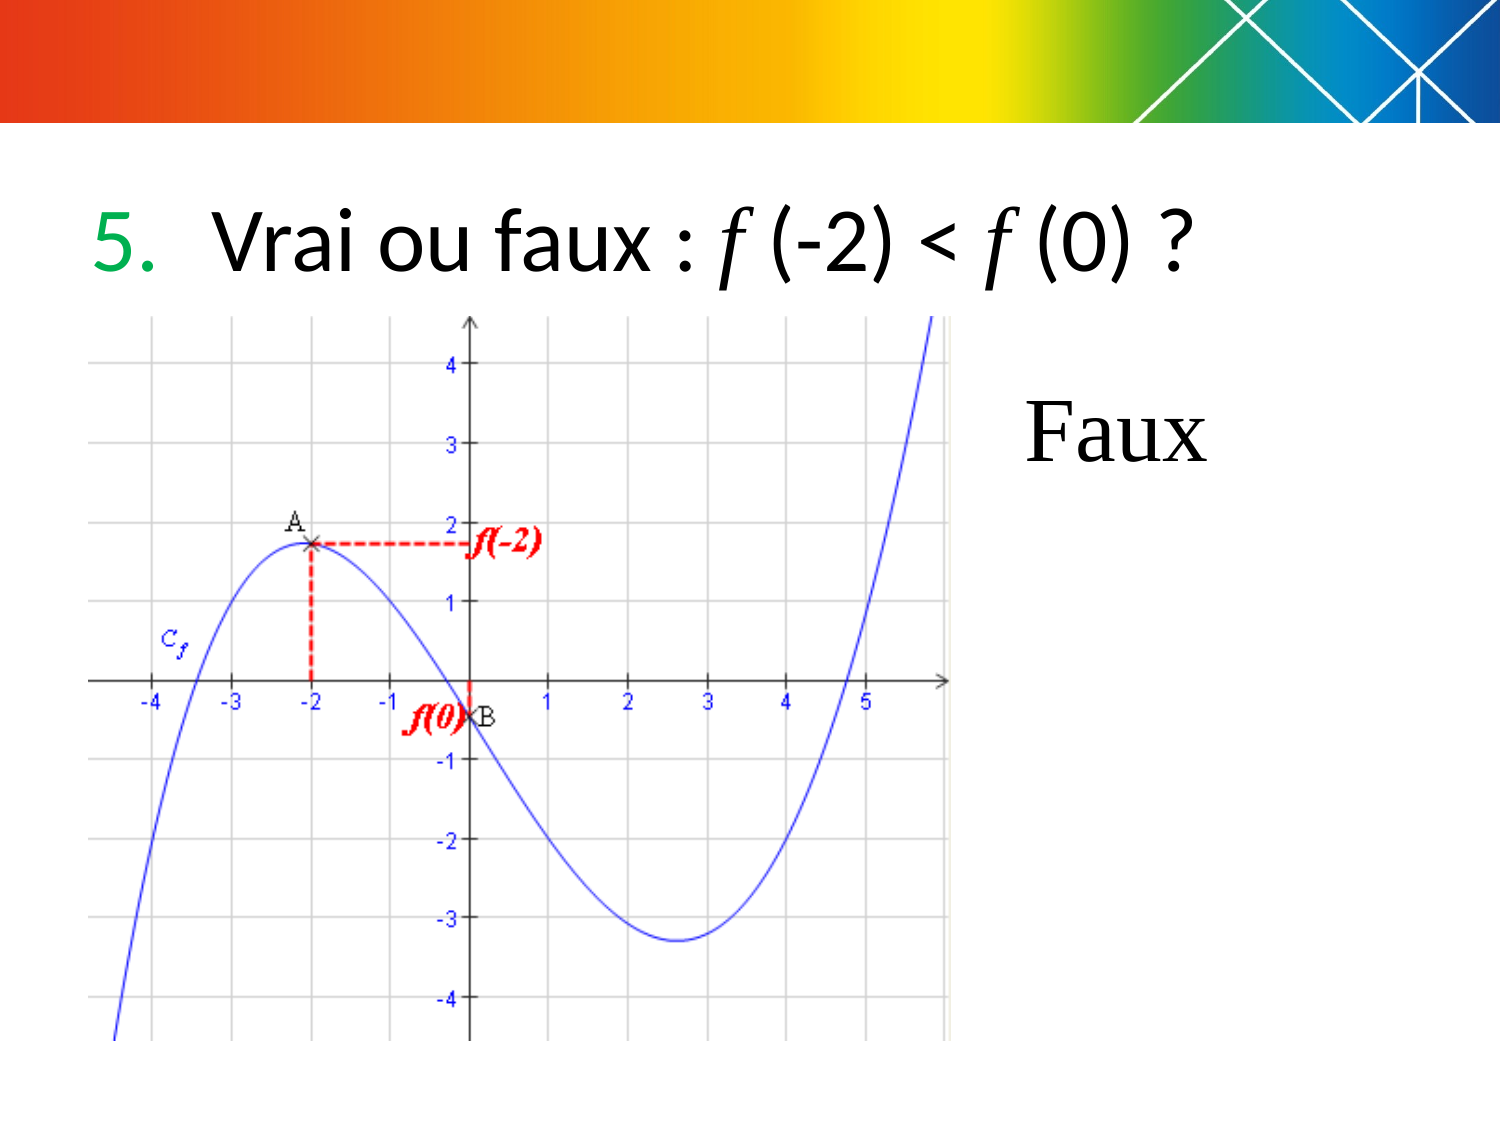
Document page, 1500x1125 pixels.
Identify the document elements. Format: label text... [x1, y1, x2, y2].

picture [0, 0, 1359, 123]
picture [88, 316, 951, 1041]
picture [1340, 0, 1500, 123]
title Vrai ou faux : f (-2) < f (0) ? [75, 163, 1426, 305]
text_box Faux [1009, 361, 1447, 488]
